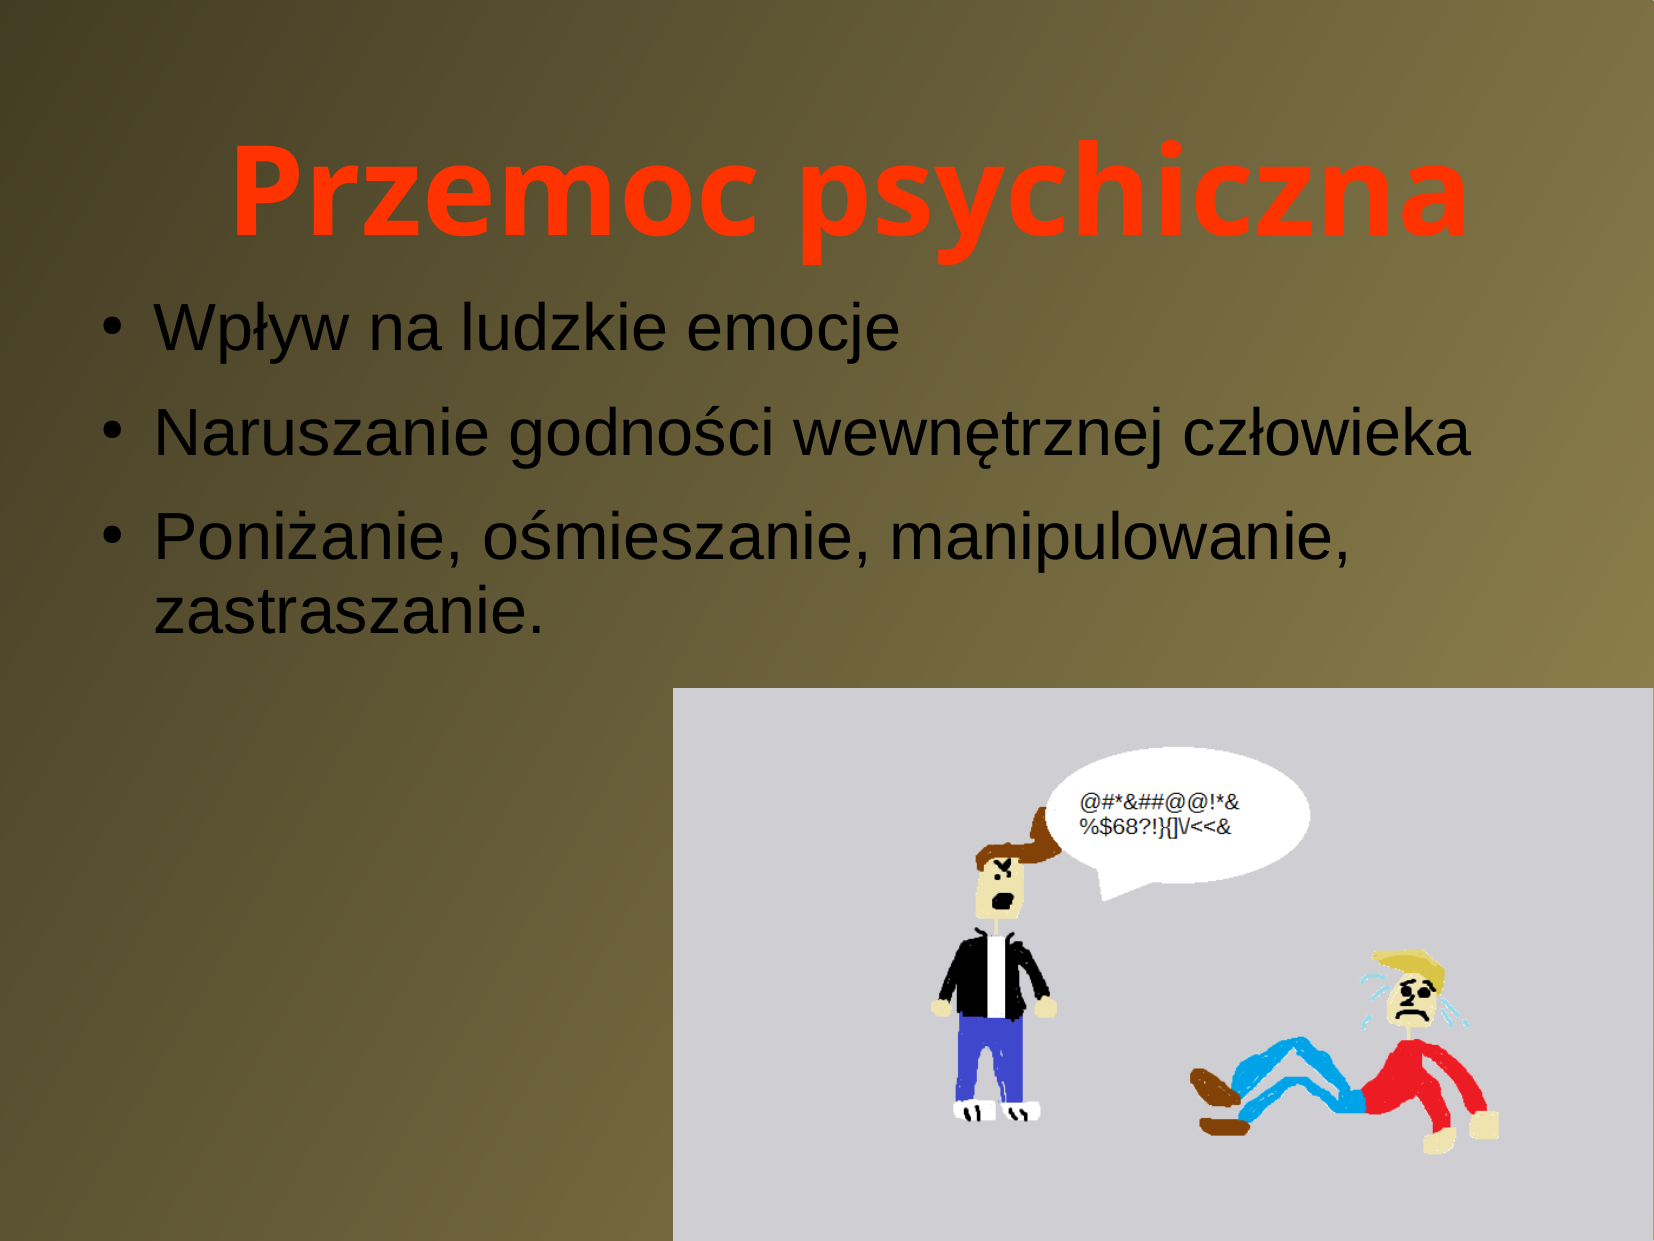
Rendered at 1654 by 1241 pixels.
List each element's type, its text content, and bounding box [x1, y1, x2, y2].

picture [673, 688, 1654, 1241]
title Przemoc psychiczna [106, 39, 1595, 688]
list Wpływ na ludzkie emocje Naruszanie godności wewnętrznej człowieka Poniżanie, ośmieszanie, manipulowanie, zastraszanie. [82, 290, 1571, 1010]
